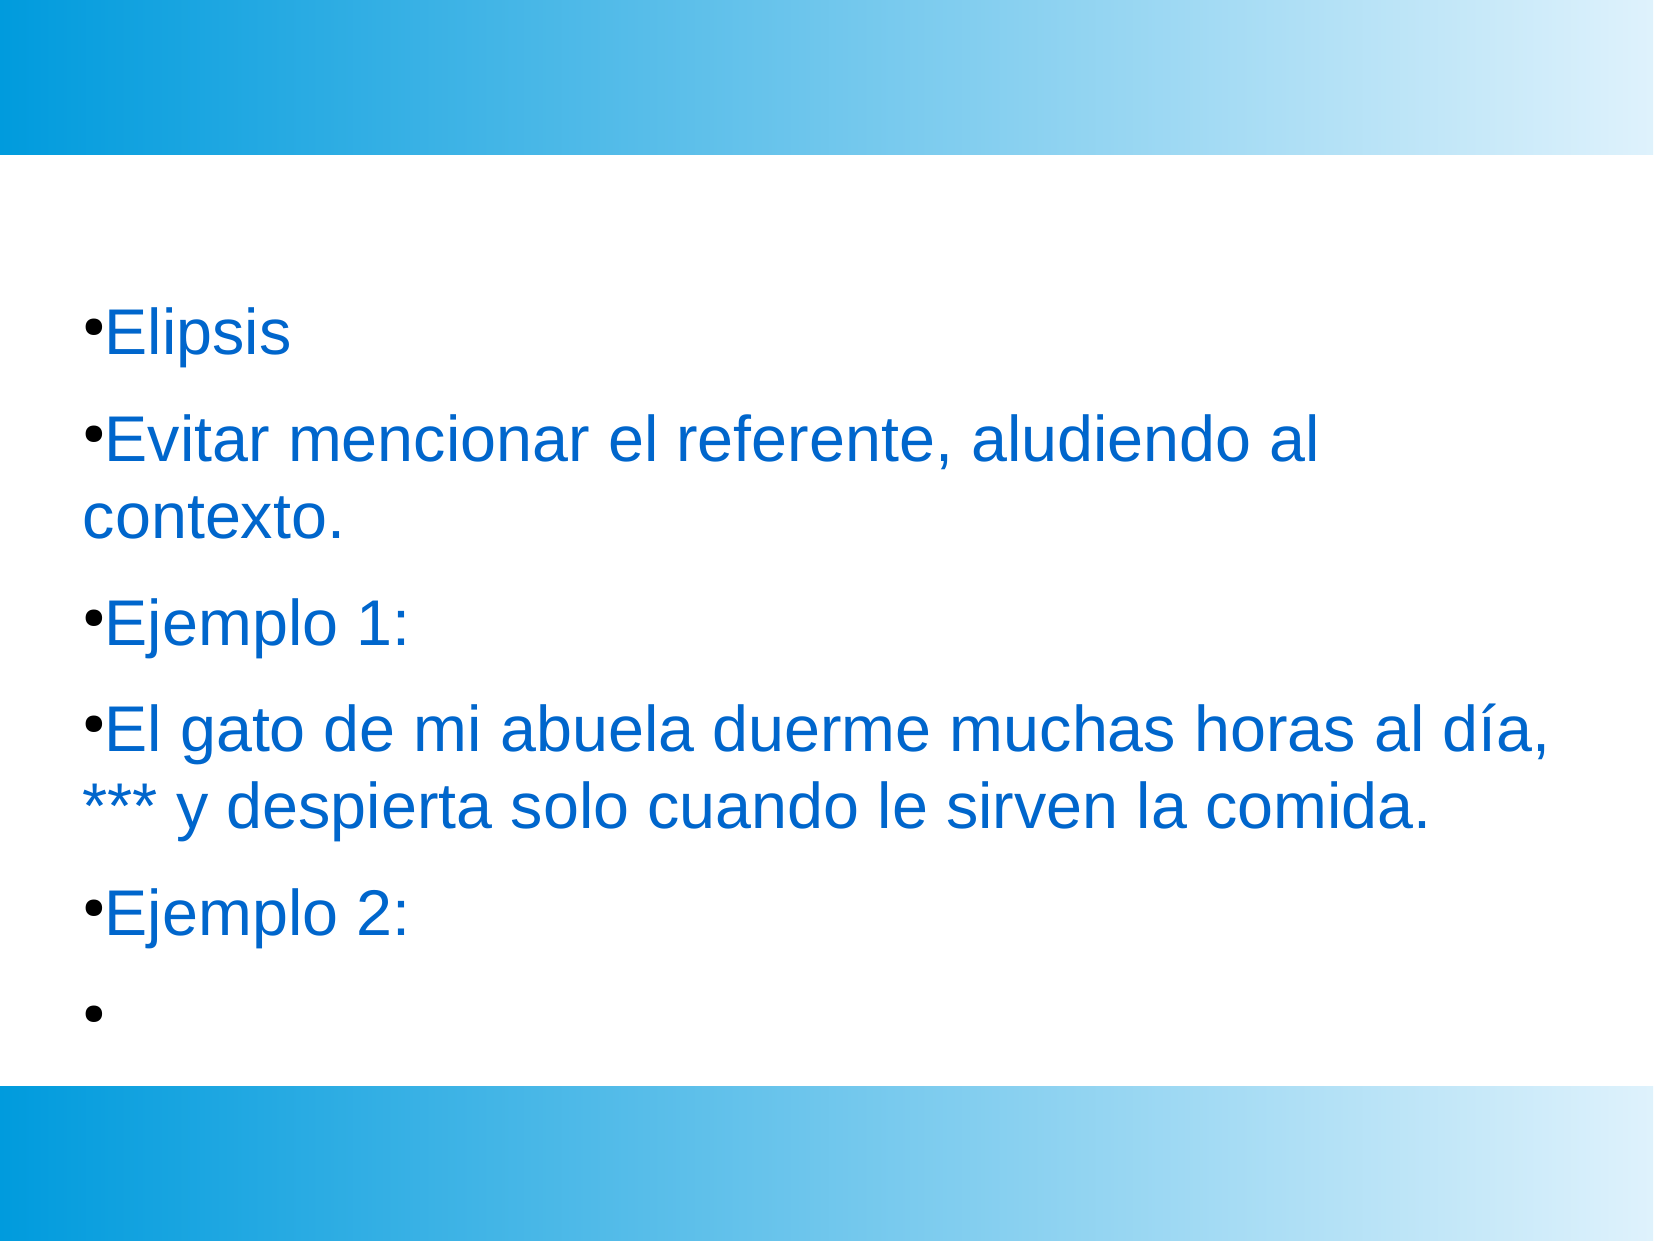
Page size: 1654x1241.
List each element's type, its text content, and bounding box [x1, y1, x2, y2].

list Elipsis Evitar mencionar el referente, aludiendo al contexto. Ejemplo 1: El gato de mi abuela duerme muchas horas al día, *** y despierta solo cuando le sirven la comida. Ejemplo 2: [82, 290, 1571, 1010]
